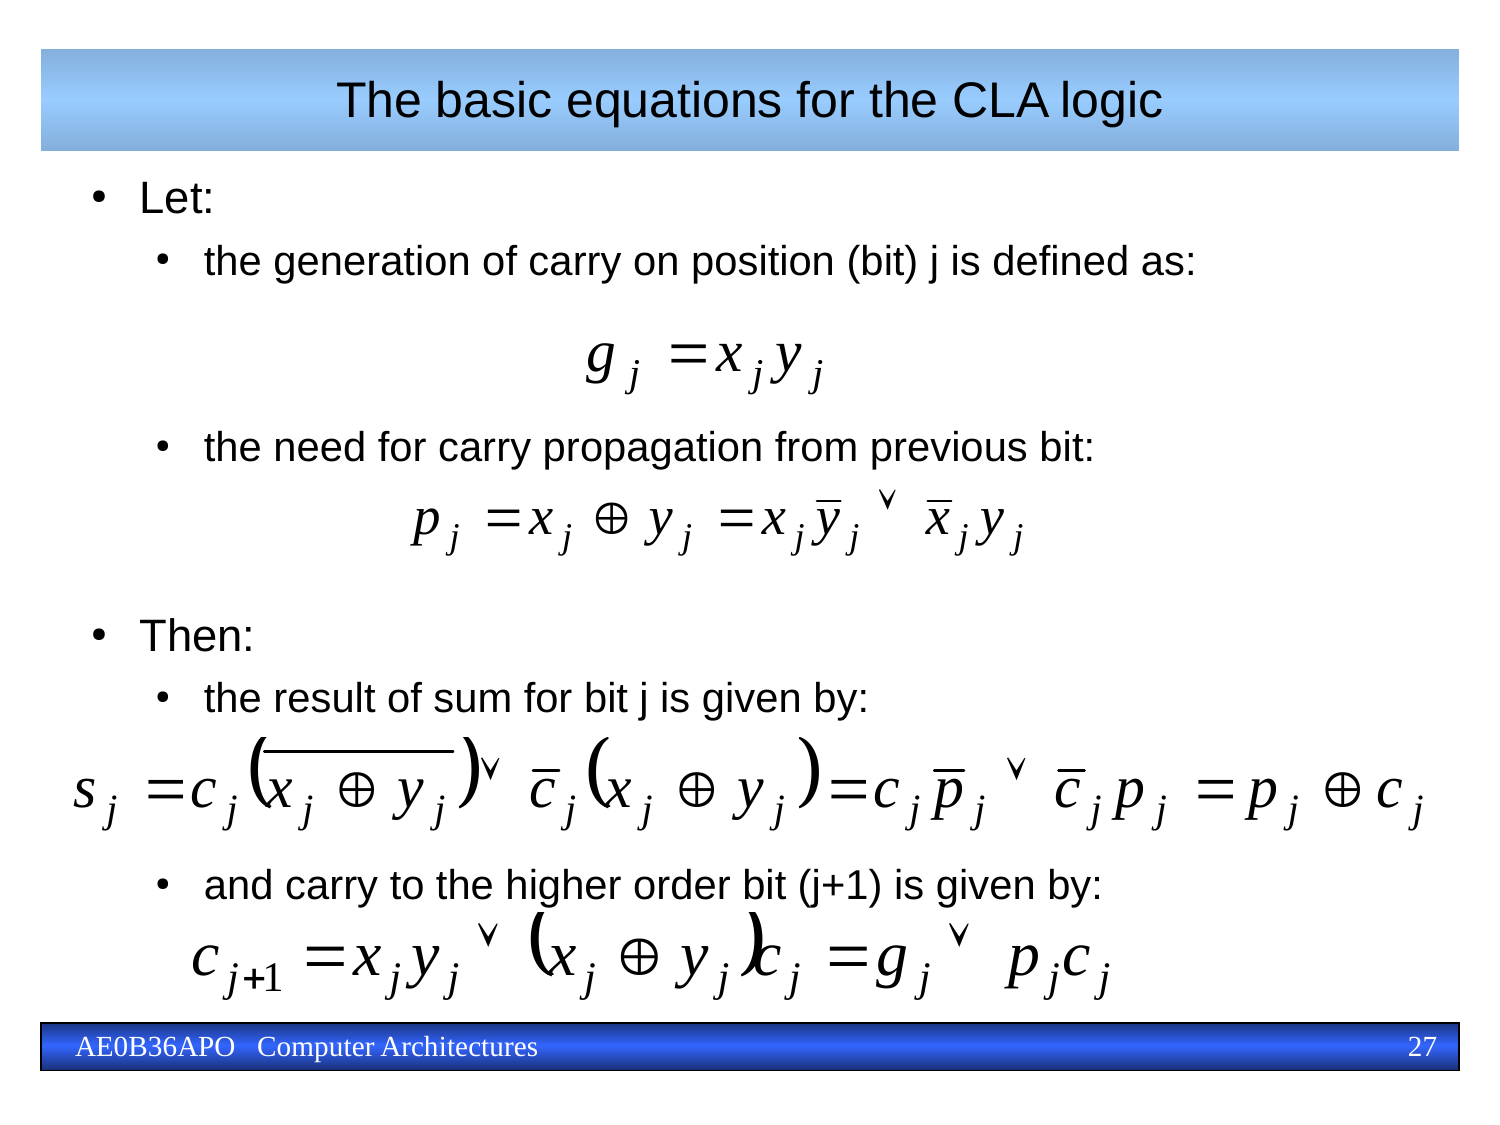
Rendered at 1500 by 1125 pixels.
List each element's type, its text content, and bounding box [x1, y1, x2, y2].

chart [183, 912, 1124, 1013]
chart [398, 480, 1036, 567]
list Let: the generation of carry on position (bit) j is defined as: the need for carry propagation from previous bit: Then: the result of sum for bit j is given by: and carry to the higher order bit (j+1) is given by: [75, 843, 1426, 916]
title The basic equations for the CLA logic [41, 49, 1459, 151]
chart [574, 312, 838, 407]
chart [63, 737, 1438, 843]
list Let: the generation of carry on position (bit) j is defined as: the need for carry propagation from previous bit: Then: the result of sum for bit j is given by: and carry to the higher order bit (j+1) is given by: [75, 172, 1426, 737]
